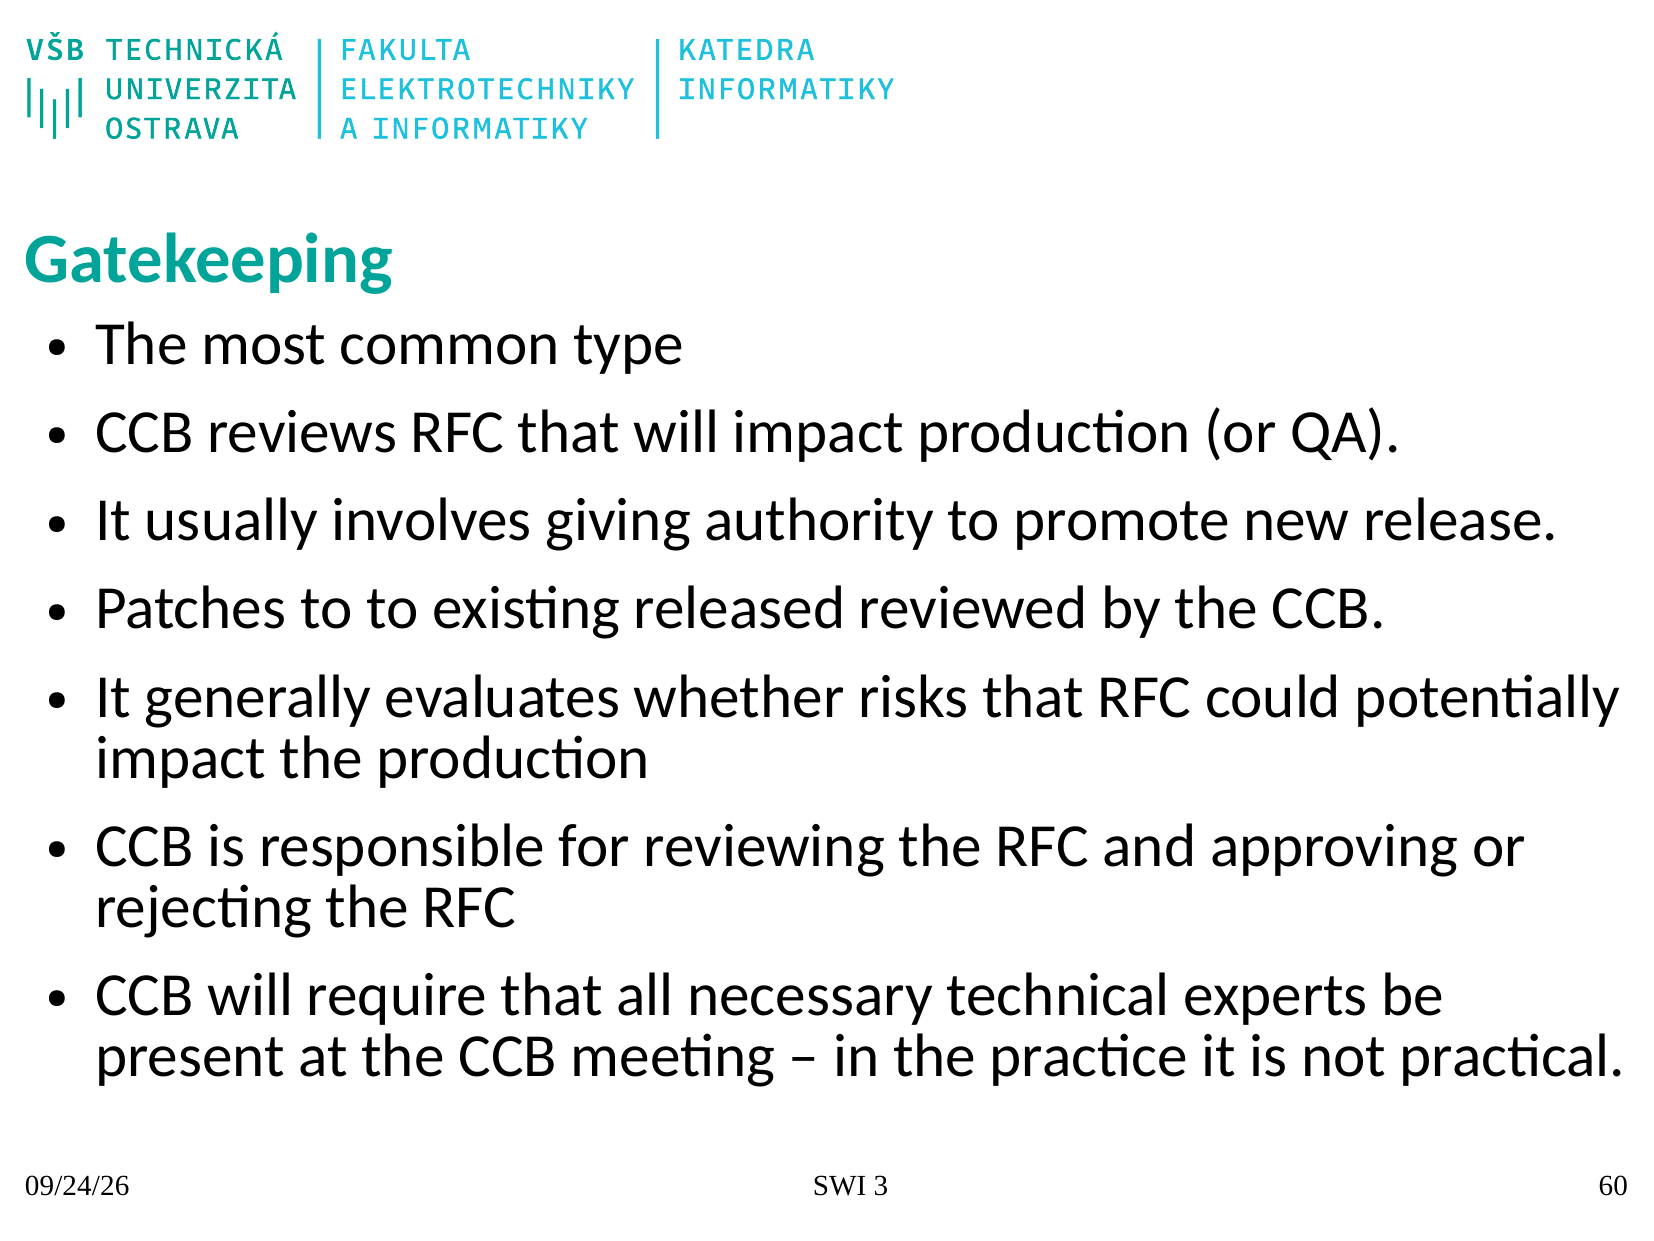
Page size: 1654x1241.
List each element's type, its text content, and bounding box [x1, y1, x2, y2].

list The most common type CCB reviews RFC that will impact production (or QA). It usually involves giving authority to promote new release. Patches to to existing released reviewed by the CCB. It generally evaluates whether risks that RFC could potentially impact the production CCB is responsible for reviewing the RFC and approving or rejecting the RFC CCB will require that all necessary technical experts be present at the CCB meeting – in the practice it is not practical. [30, 318, 1629, 1146]
picture [26, 31, 894, 139]
title Gatekeeping [24, 169, 1629, 300]
